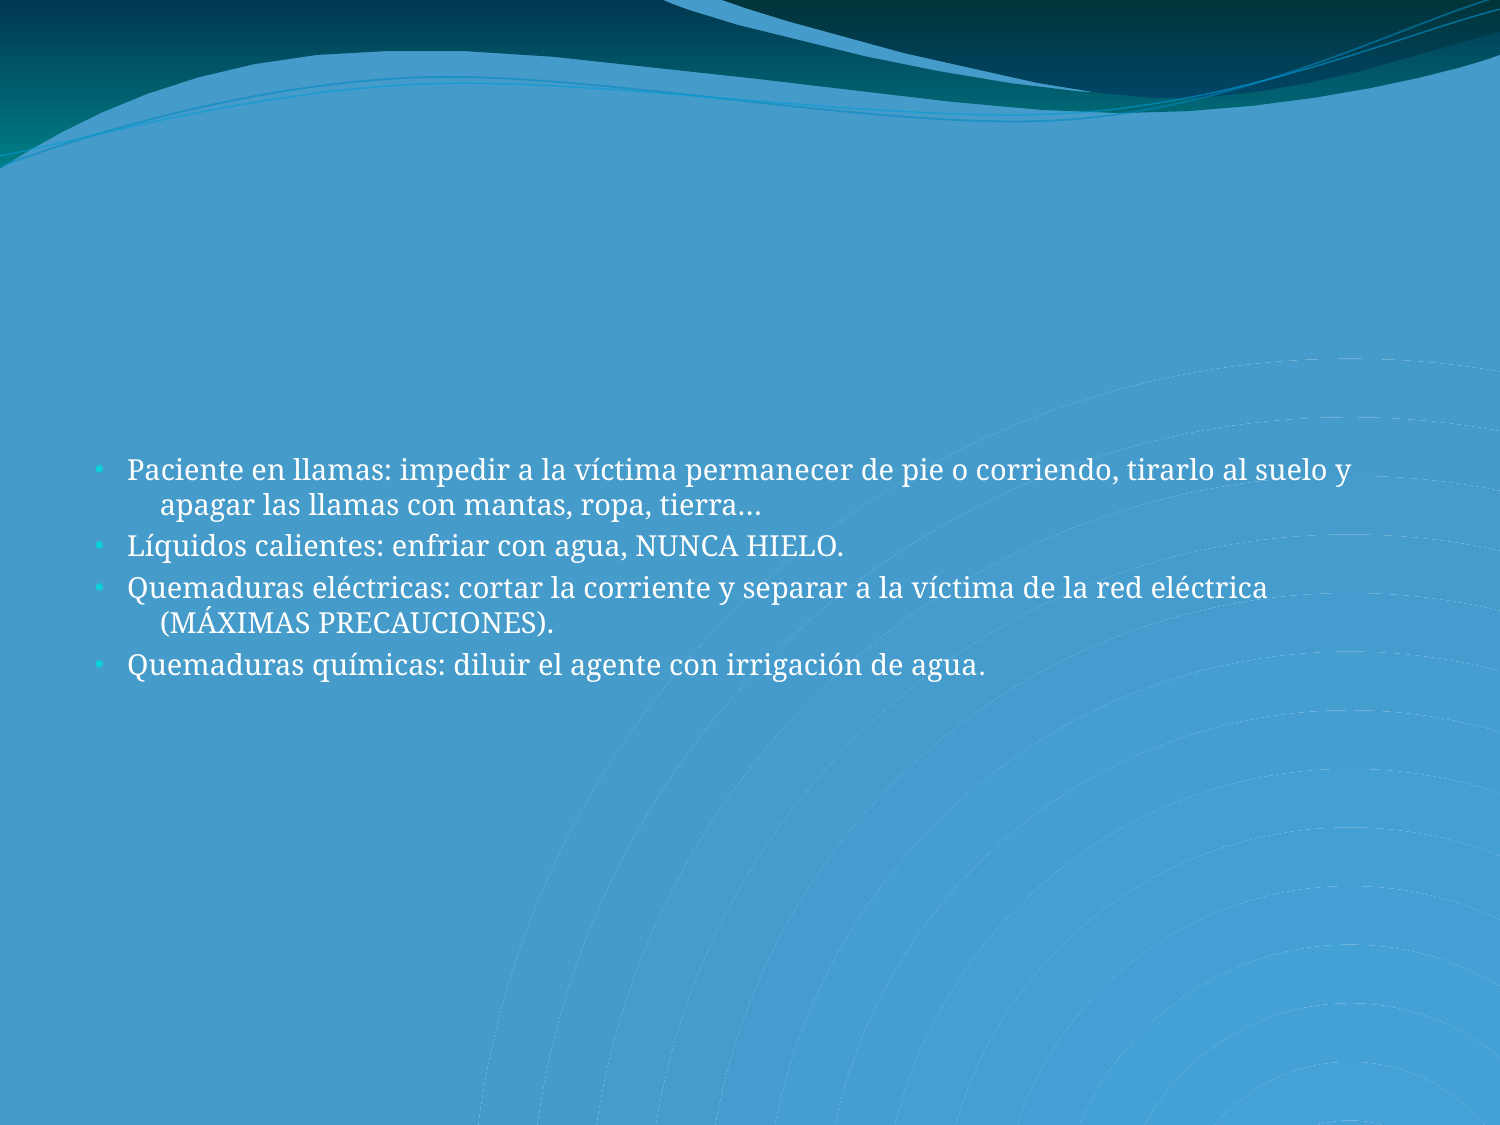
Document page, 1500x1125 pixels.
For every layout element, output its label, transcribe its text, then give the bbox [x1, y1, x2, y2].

list Paciente en llamas: impedir a la víctima permanecer de pie o corriendo, tirarlo al suelo y apagar las llamas con mantas, ropa, tierra… Líquidos calientes: enfriar con agua, NUNCA HIELO. Quemaduras eléctricas: cortar la corriente y separar a la víctima de la red eléctrica (MÁXIMAS PRECAUCIONES). Quemaduras químicas: diluir el agente con irrigación de agua. [159, 172, 1312, 893]
